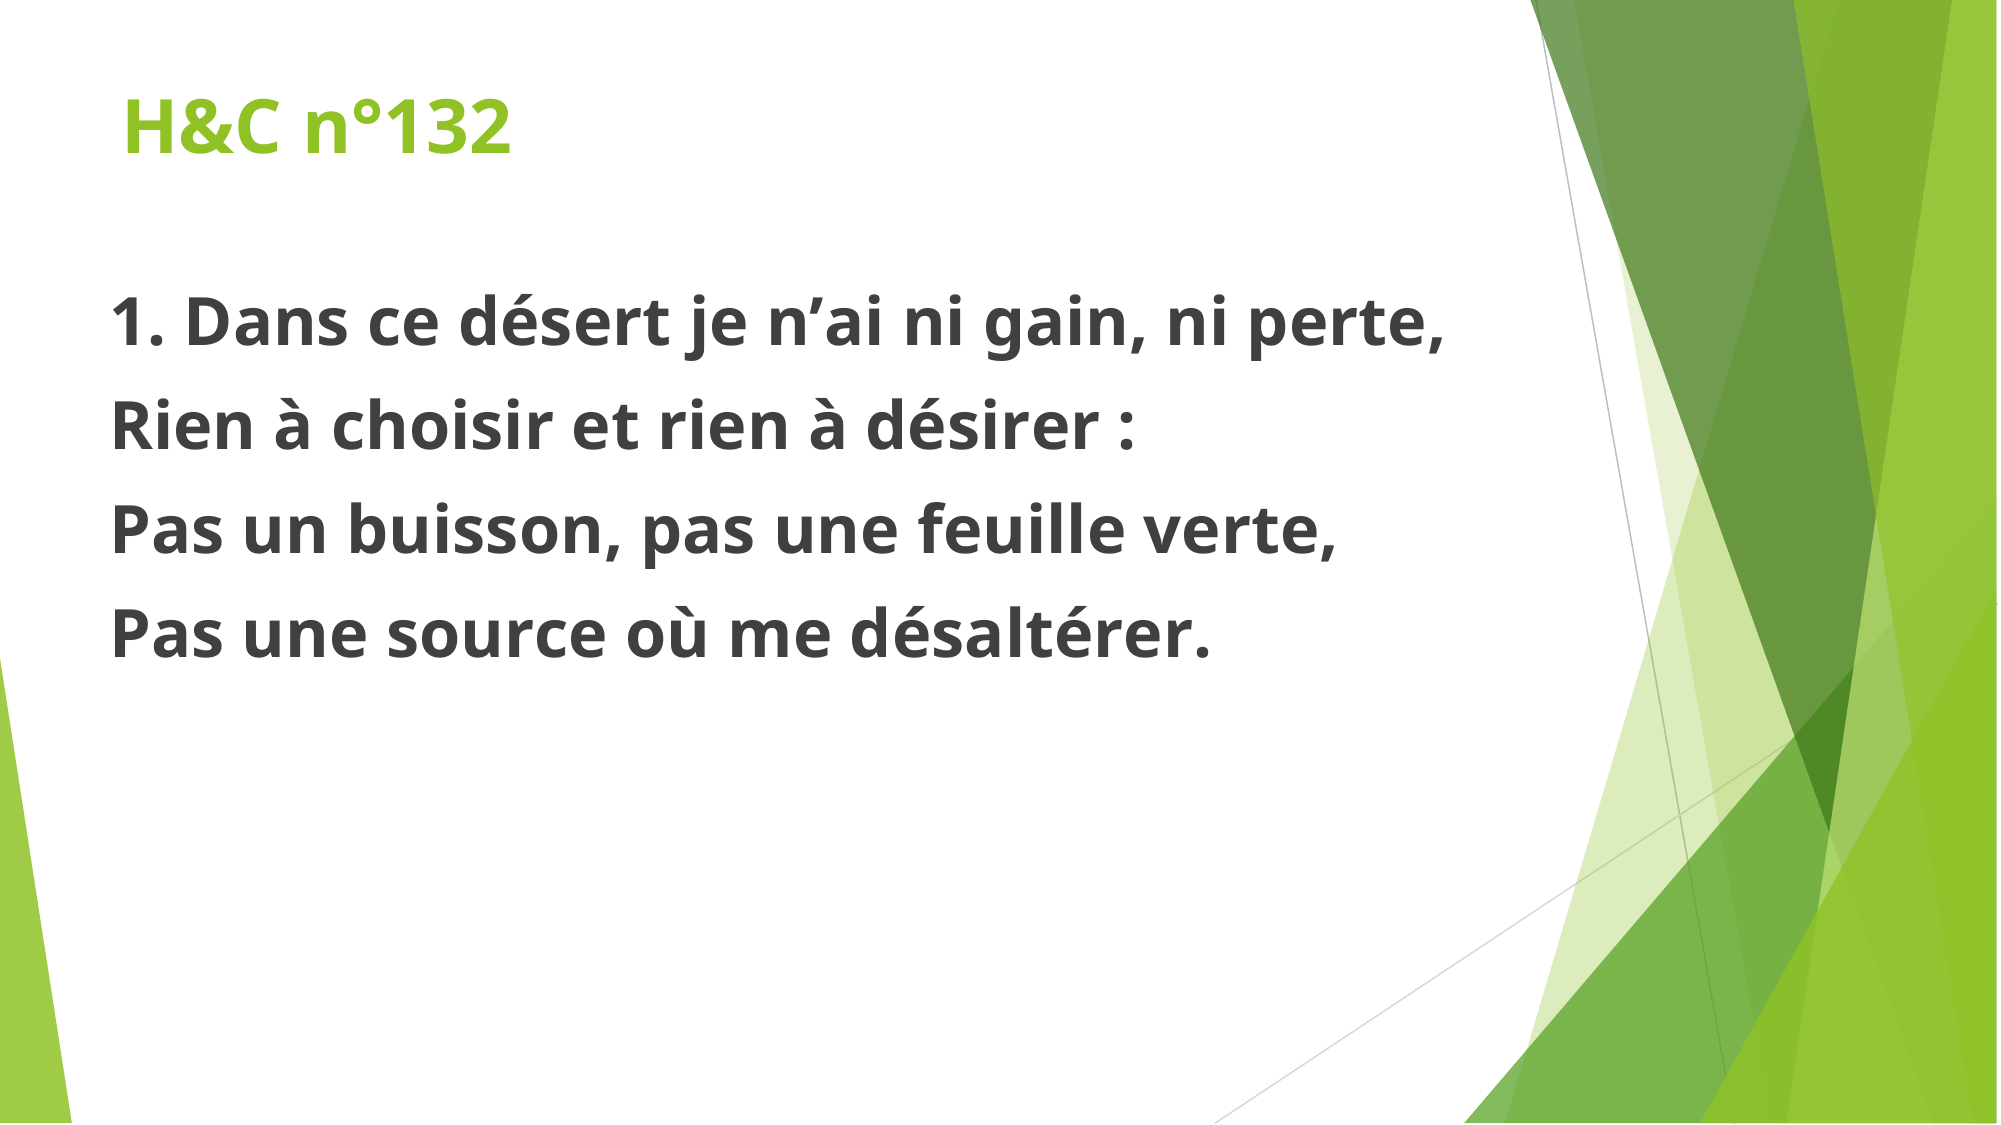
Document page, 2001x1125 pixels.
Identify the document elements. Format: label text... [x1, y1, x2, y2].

text_box H&C n°132 [106, 70, 1522, 178]
text_box 1. Dans ce désert je n’ai ni gain, ni perte, Rien à choisir et rien à désirer : Pas un buisson, pas une feuille verte, Pas une source où me désaltérer. [94, 259, 2001, 1037]
